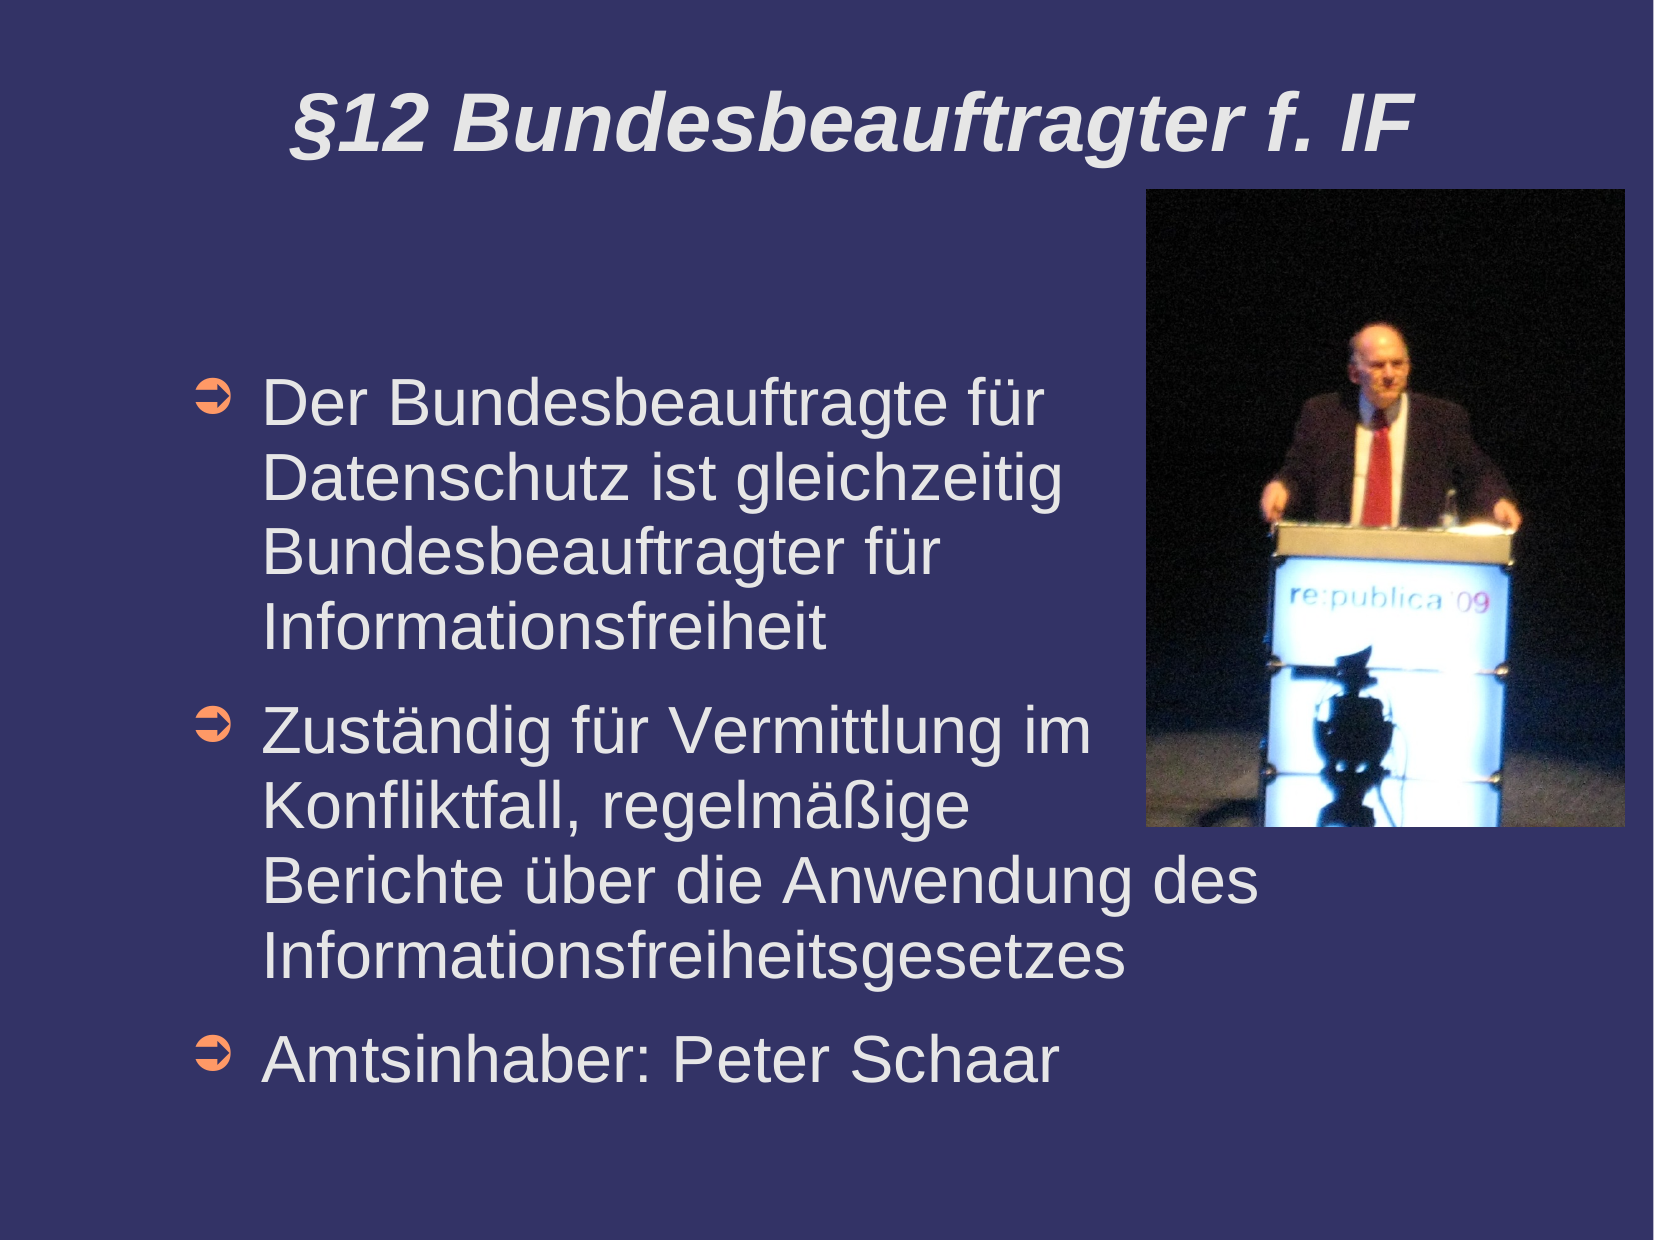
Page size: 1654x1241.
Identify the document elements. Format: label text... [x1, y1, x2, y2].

title §12 Bundesbeauftragter f. IF [117, 19, 1530, 227]
picture [1146, 189, 1625, 827]
list Der Bundesbeauftragte für Datenschutz ist gleichzeitig Bundesbeauftragter für Informationsfreiheit Zuständig für Vermittlung im Konfliktfall, regelmäßige Berichte über die Anwendung des Informationsfreiheitsgesetzes Amtsinhaber: Peter Schaar [178, 364, 1565, 1147]
